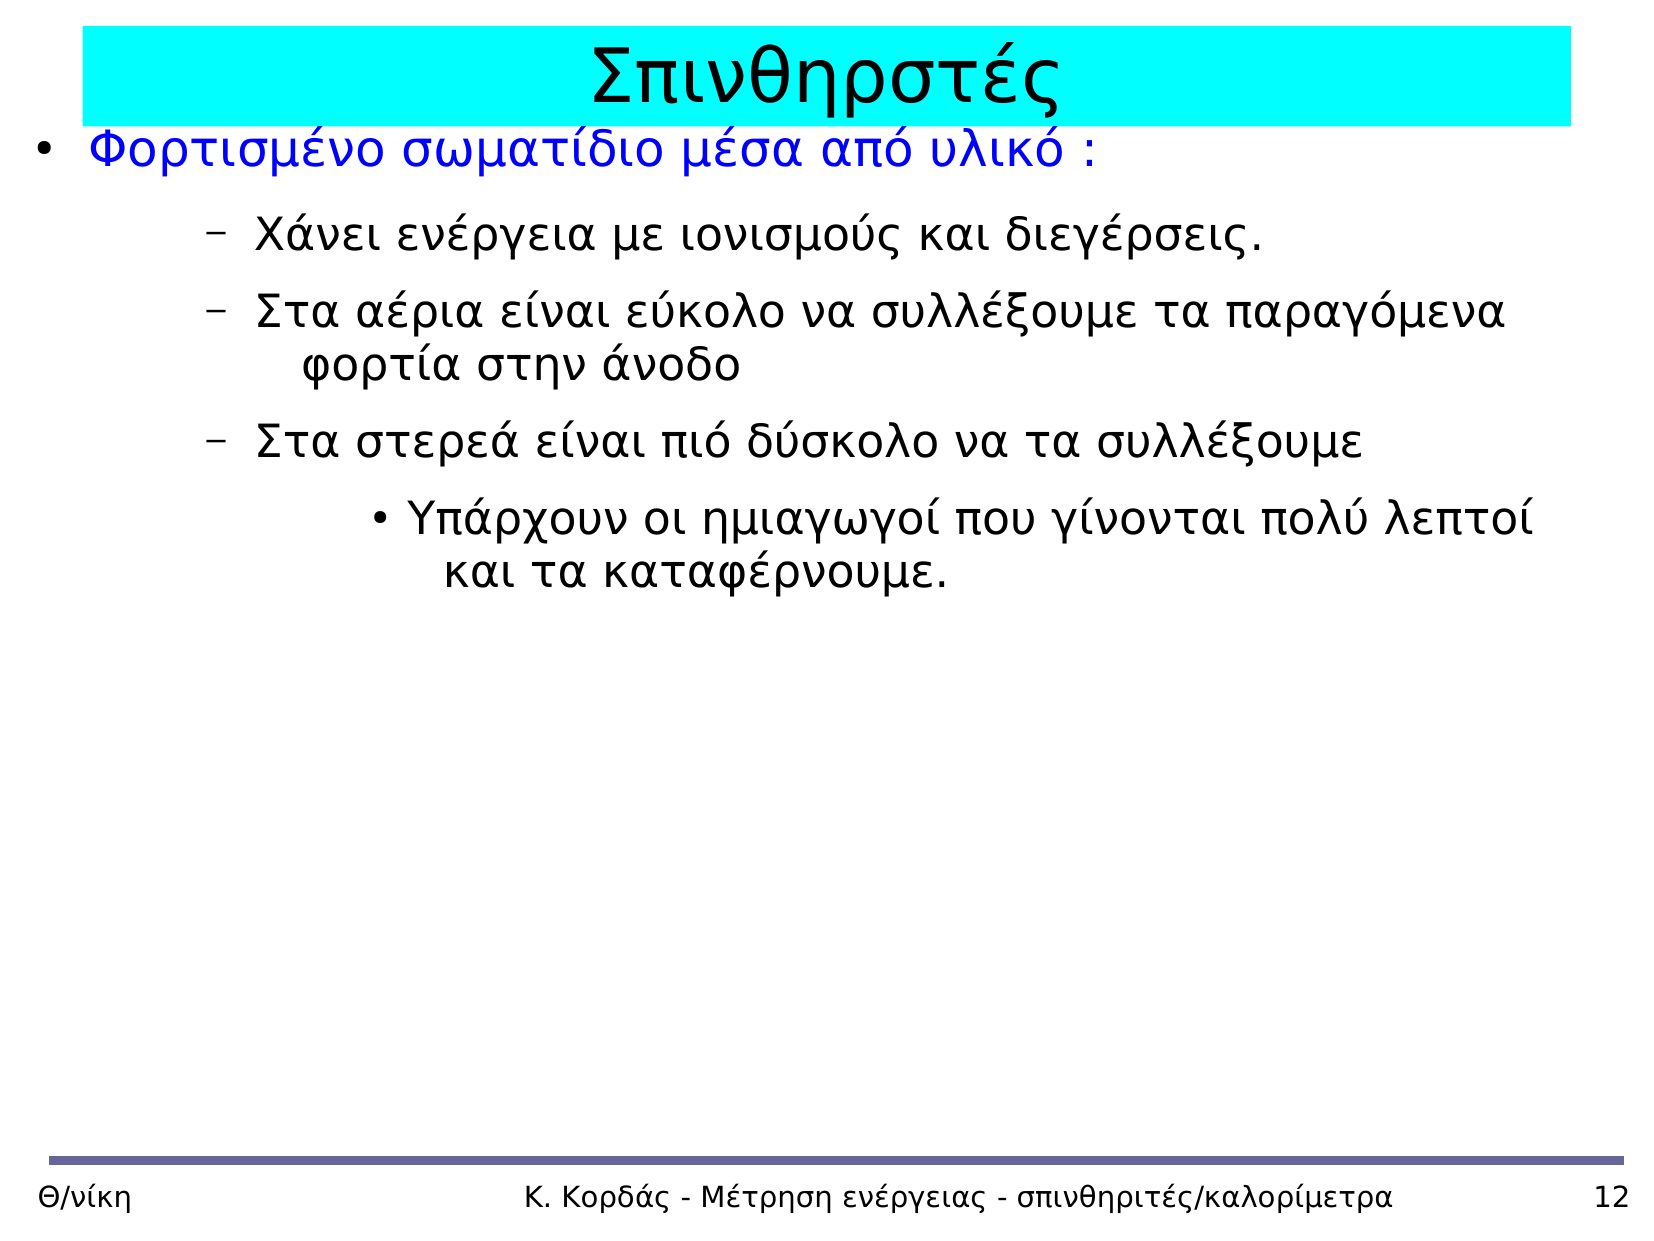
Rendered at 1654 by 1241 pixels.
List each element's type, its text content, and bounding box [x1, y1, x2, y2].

list Φορτισμένο σωματίδιο μέσα από υλικό : Χάνει ενέργεια με ιονισμούς και διεγέρσεις. Στα αέρια είναι εύκολο να συλλέξουμε τα παραγόμενα φορτία στην άνοδο Στα στερεά είναι πιό δύσκολο να τα συλλέξουμε Υπάρχουν οι ημιαγωγοί που γίνονται πολύ λεπτοί και τα καταφέρνουμε. [17, 120, 1589, 1097]
title Σπινθηρστές [82, 25, 1571, 120]
